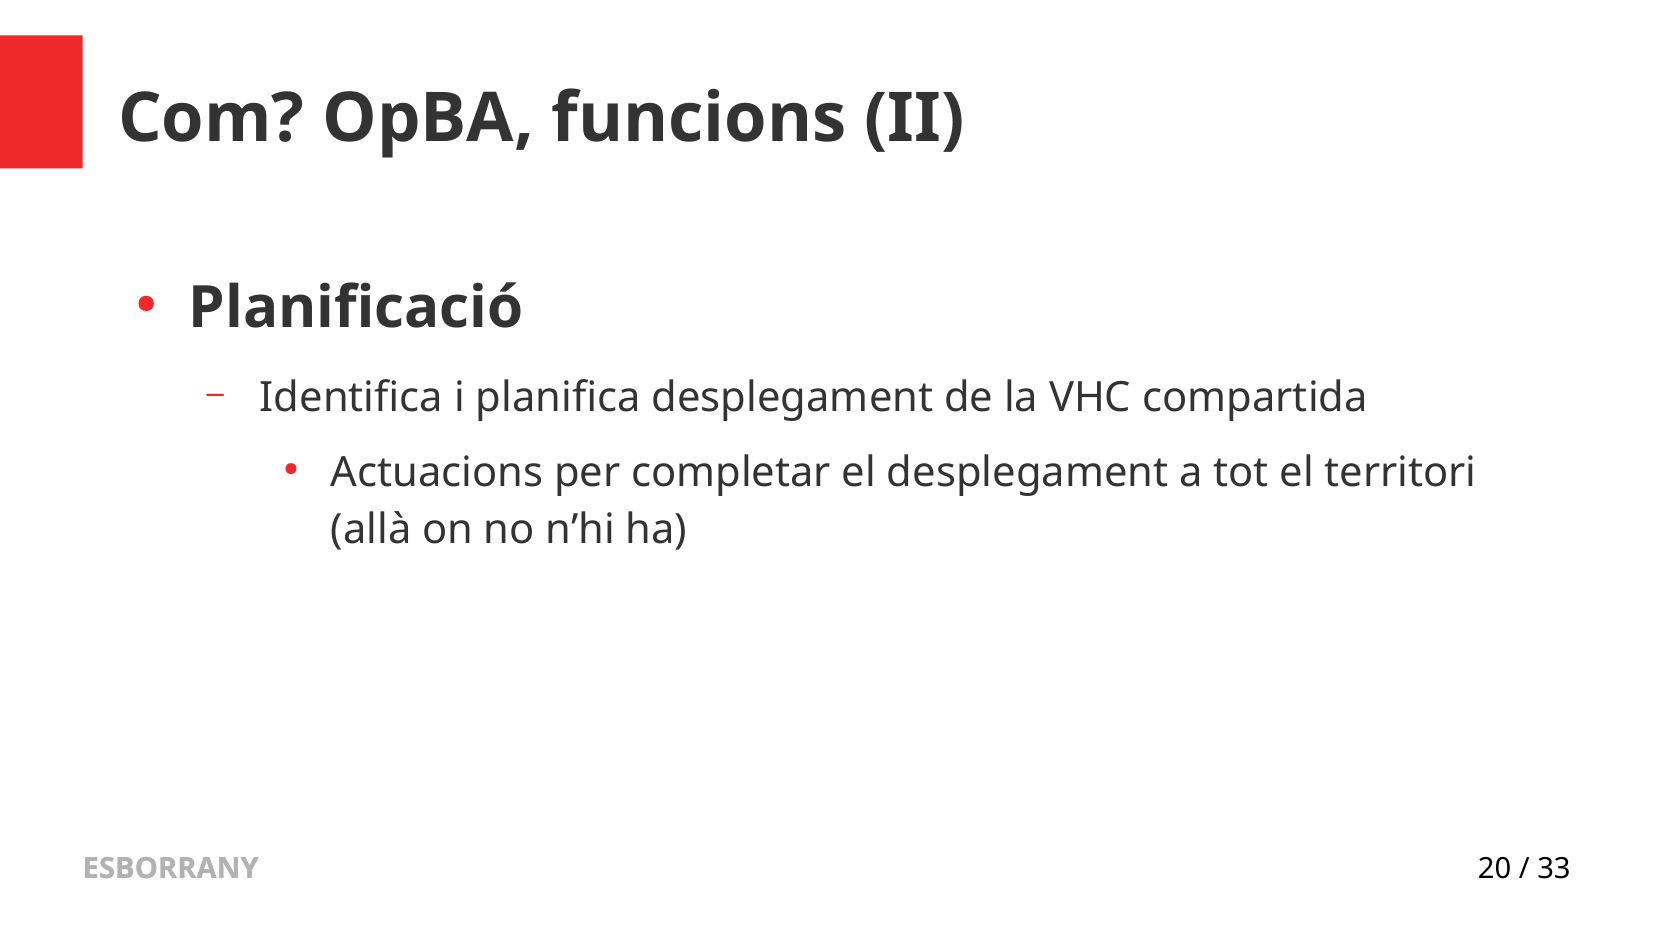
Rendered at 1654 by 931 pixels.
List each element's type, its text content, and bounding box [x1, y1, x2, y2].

title Com? OpBA, funcions (II) [118, 37, 1571, 193]
list Planificació Identifica i planifica desplegament de la VHC compartida Actuacions per completar el desplegament a tot el territori (allà on no n’hi ha) [118, 265, 1536, 806]
